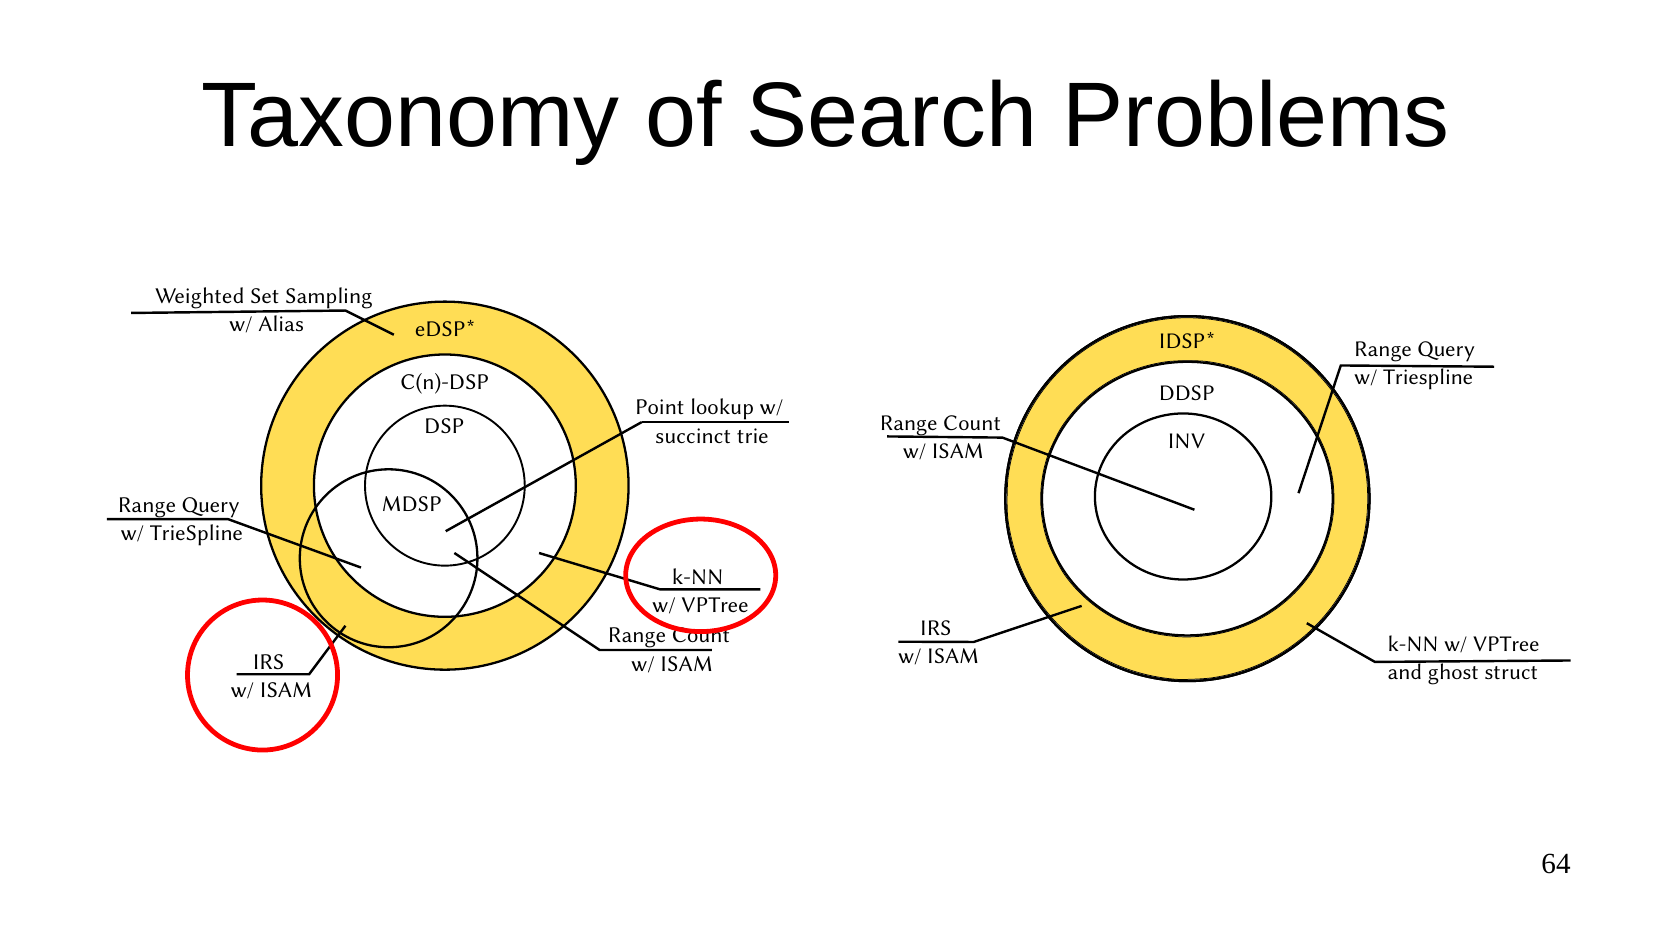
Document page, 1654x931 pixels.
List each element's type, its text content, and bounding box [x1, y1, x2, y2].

picture [845, 290, 1572, 685]
picture [190, 603, 335, 700]
picture [82, 275, 809, 700]
title Taxonomy of Search Problems [82, 37, 1571, 193]
